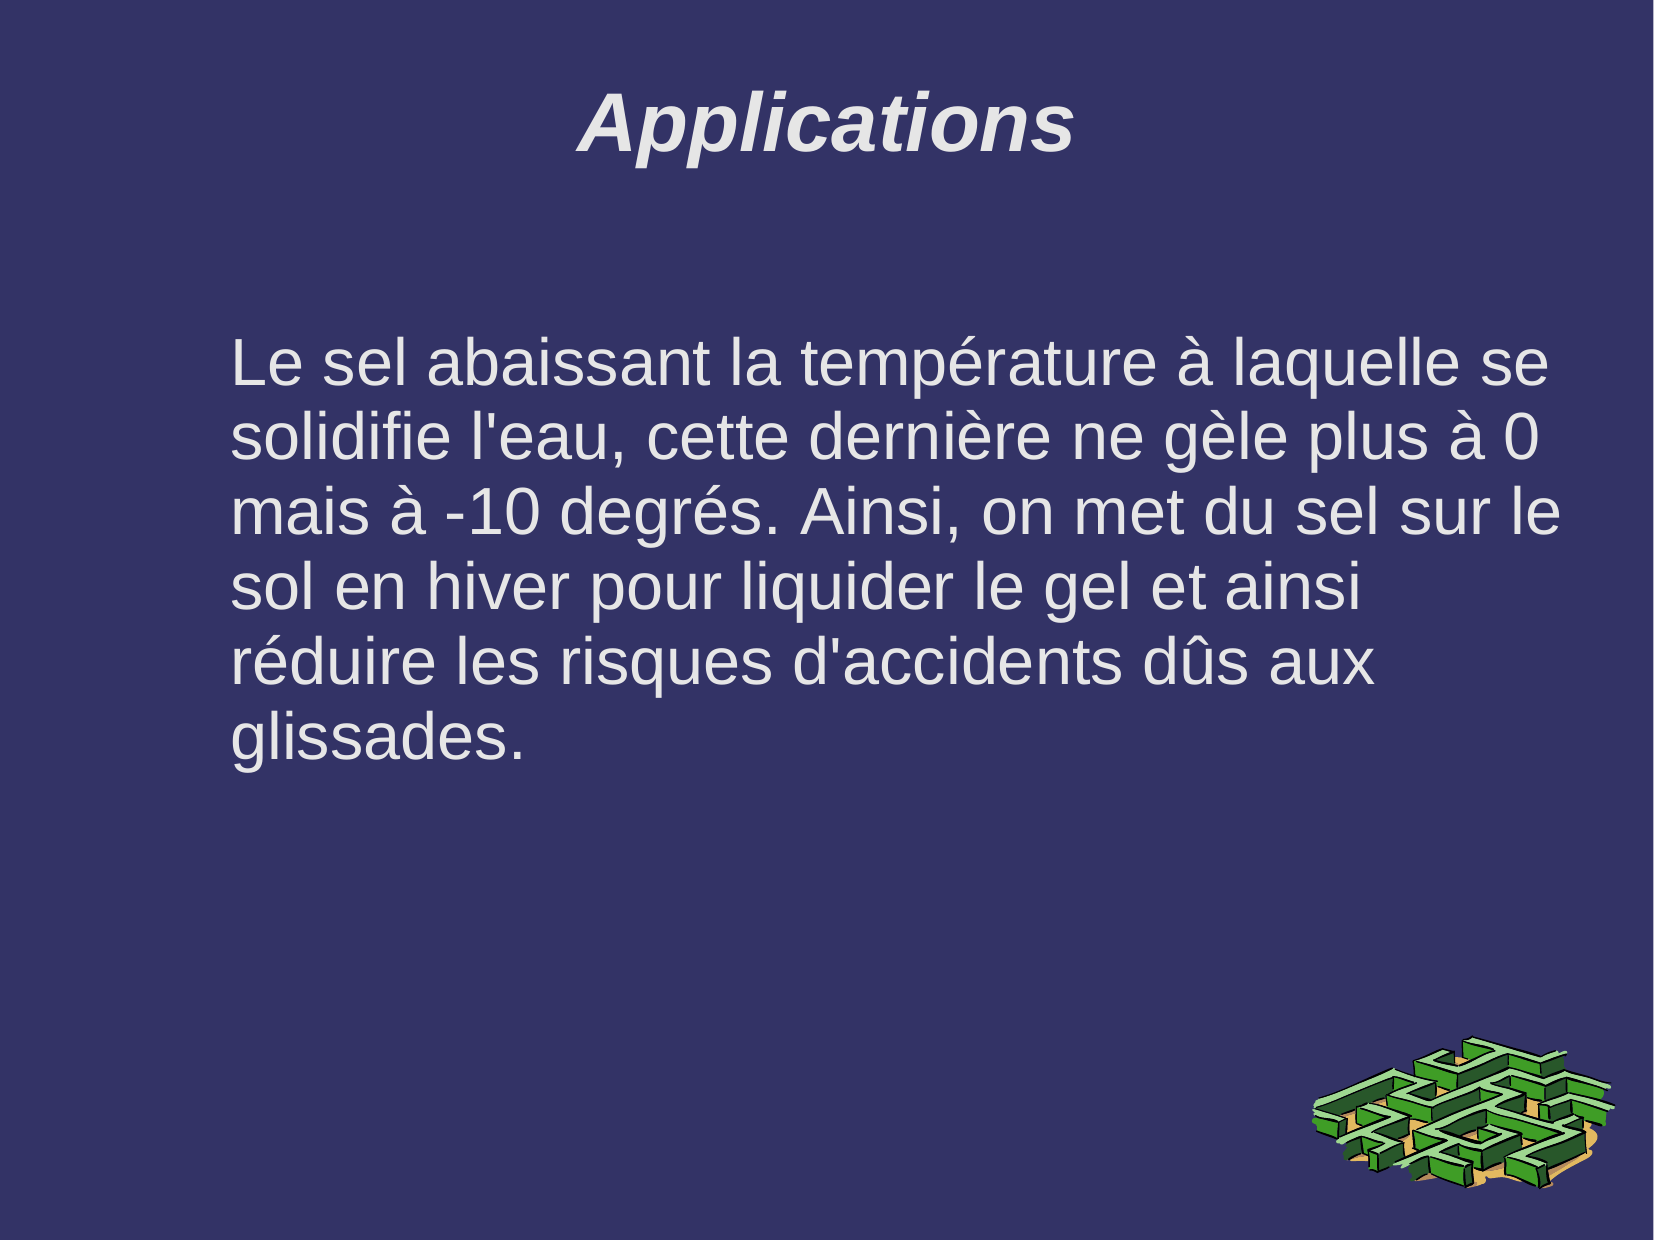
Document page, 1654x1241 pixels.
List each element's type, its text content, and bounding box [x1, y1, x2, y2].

list Le sel abaissant la température à laquelle se solidifie l'eau, cette dernière ne gèle plus à 0 mais à -10 degrés. Ainsi, on met du sel sur le sol en hiver pour liquider le gel et ainsi réduire les risques d'accidents dûs aux glissades. [147, 324, 1570, 1132]
title Applications [121, 26, 1534, 219]
